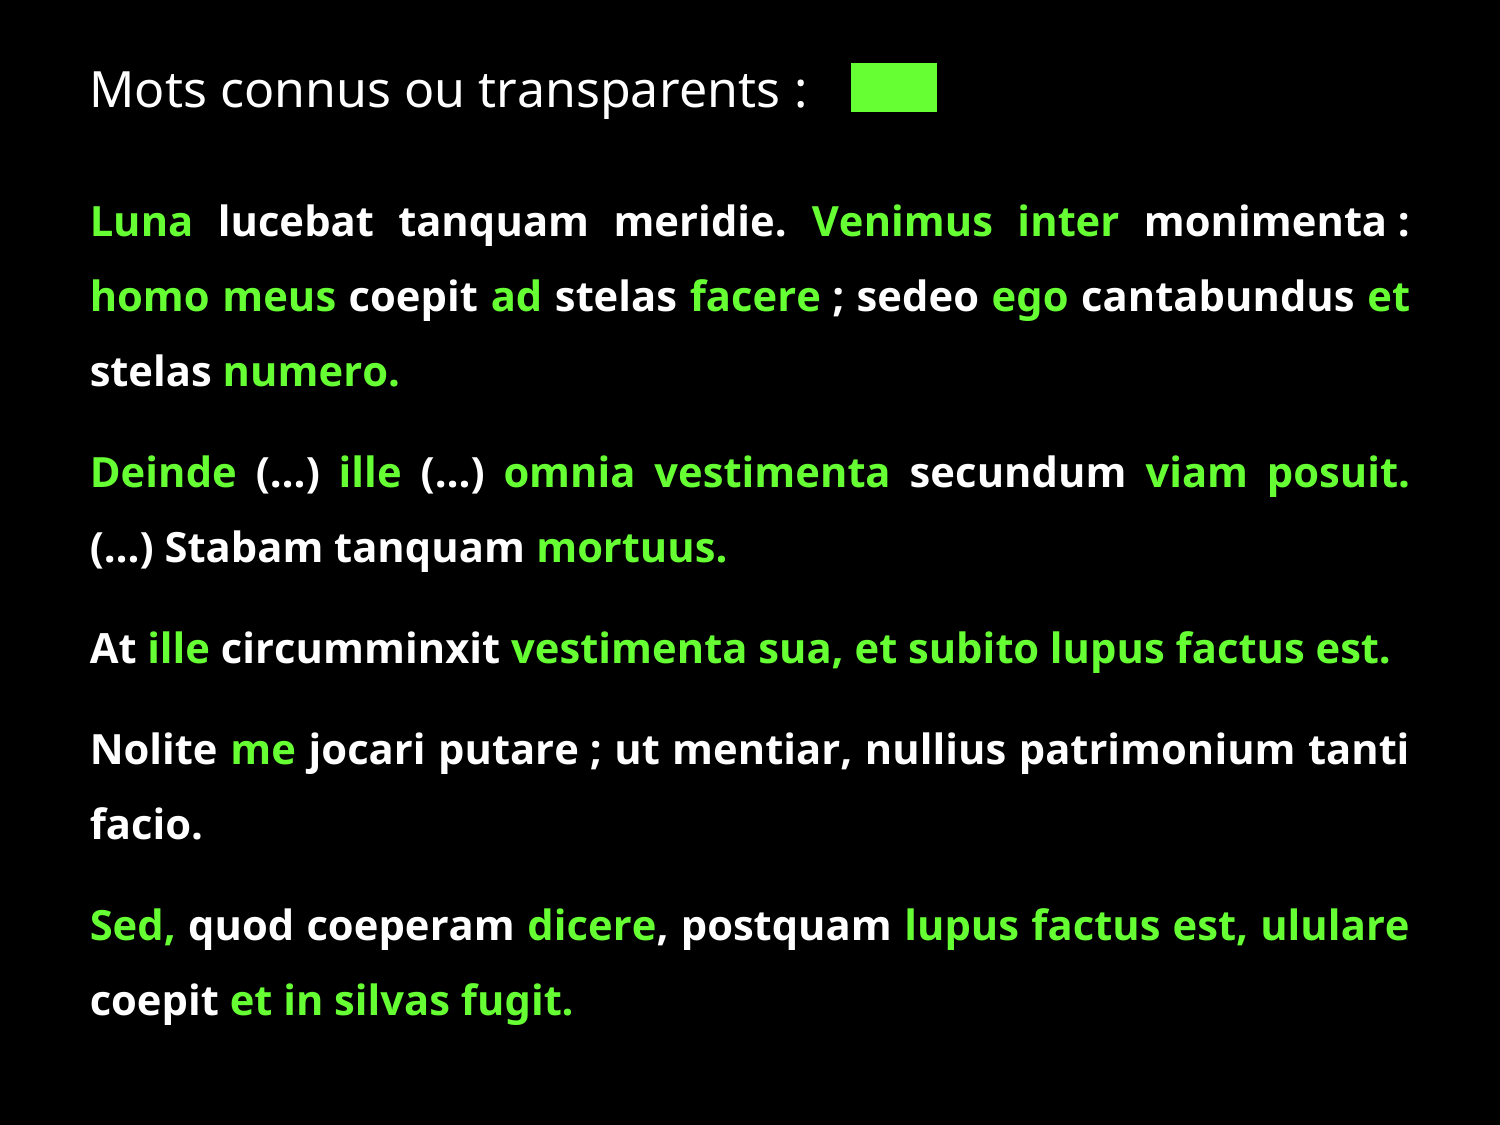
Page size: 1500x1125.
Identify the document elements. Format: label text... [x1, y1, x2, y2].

text_box [849, 62, 938, 113]
text_box Luna lucebat tanquam meridie. Venimus inter monimenta : homo meus coepit ad stelas facere ; sedeo ego cantabundus et stelas numero. Deinde (…) ille (…) omnia vestimenta secundum viam posuit. (…) Stabam tanquam mortuus. At ille circumminxit vestimenta sua, et subito lupus factus est. Nolite me jocari putare ; ut mentiar, nullius patrimonium tanti facio. Sed, quod coeperam dicere, postquam lupus factus est, ululare coepit et in silvas fugit. [75, 162, 1426, 1032]
text_box Mots connus ou transparents : [74, 49, 1000, 126]
